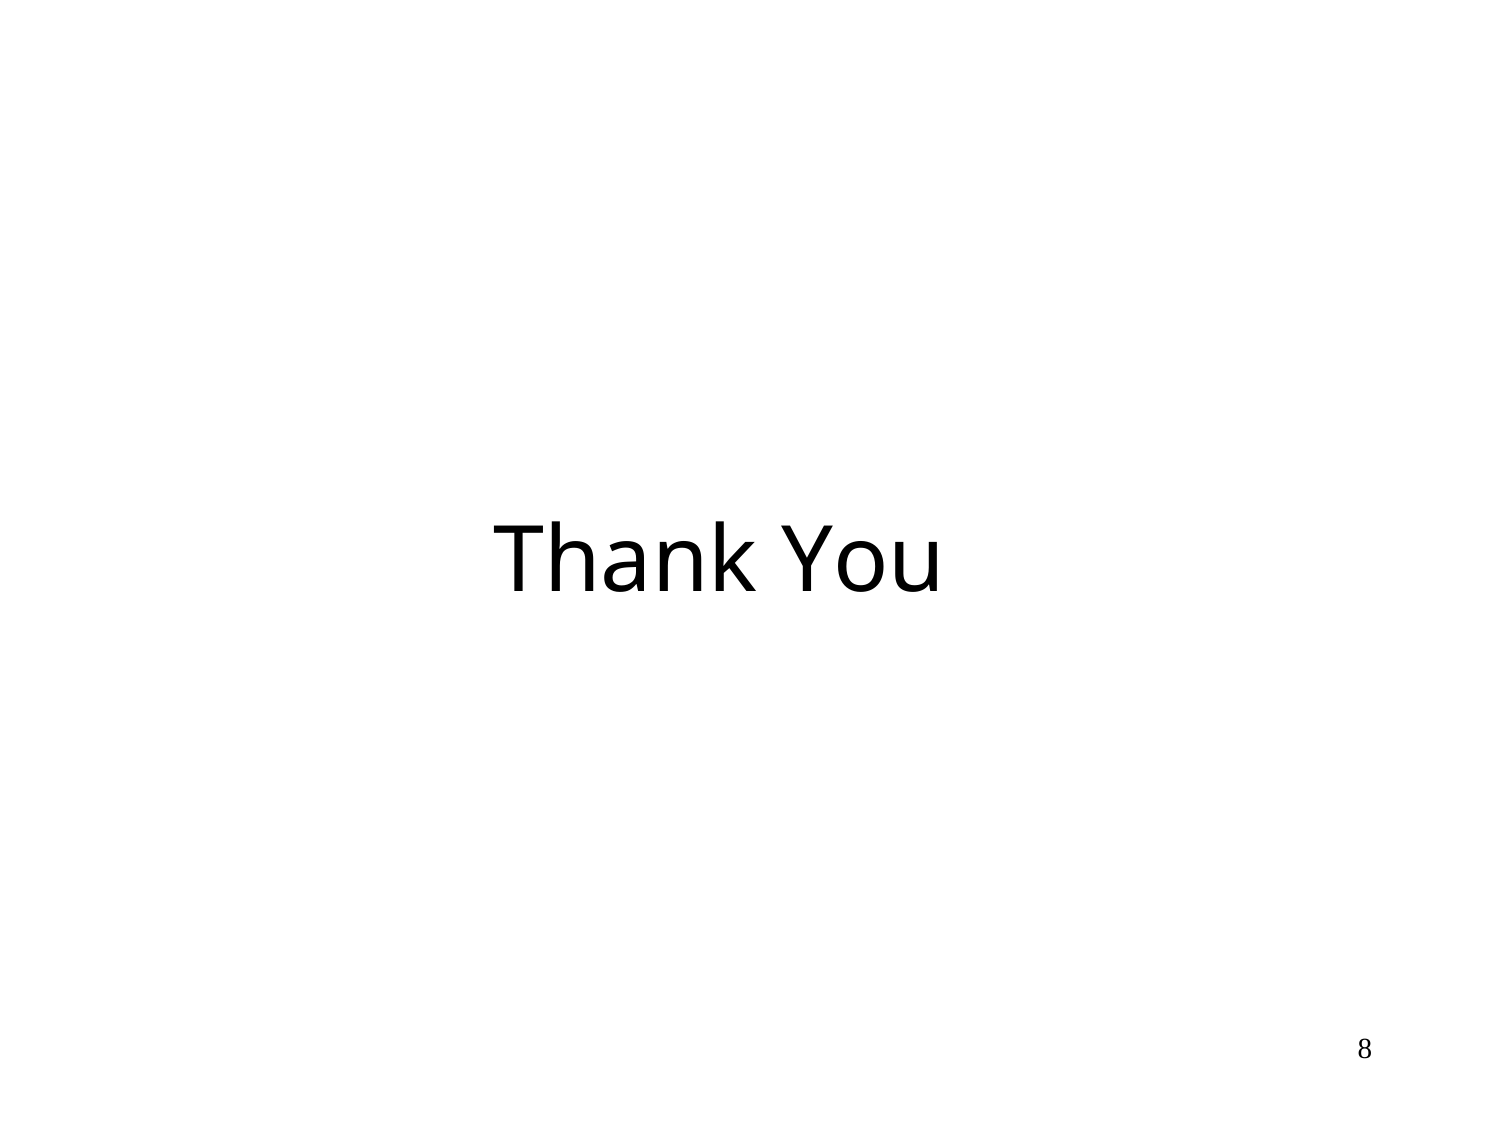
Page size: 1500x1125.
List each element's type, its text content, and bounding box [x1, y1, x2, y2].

text_box Thank You [478, 489, 993, 616]
